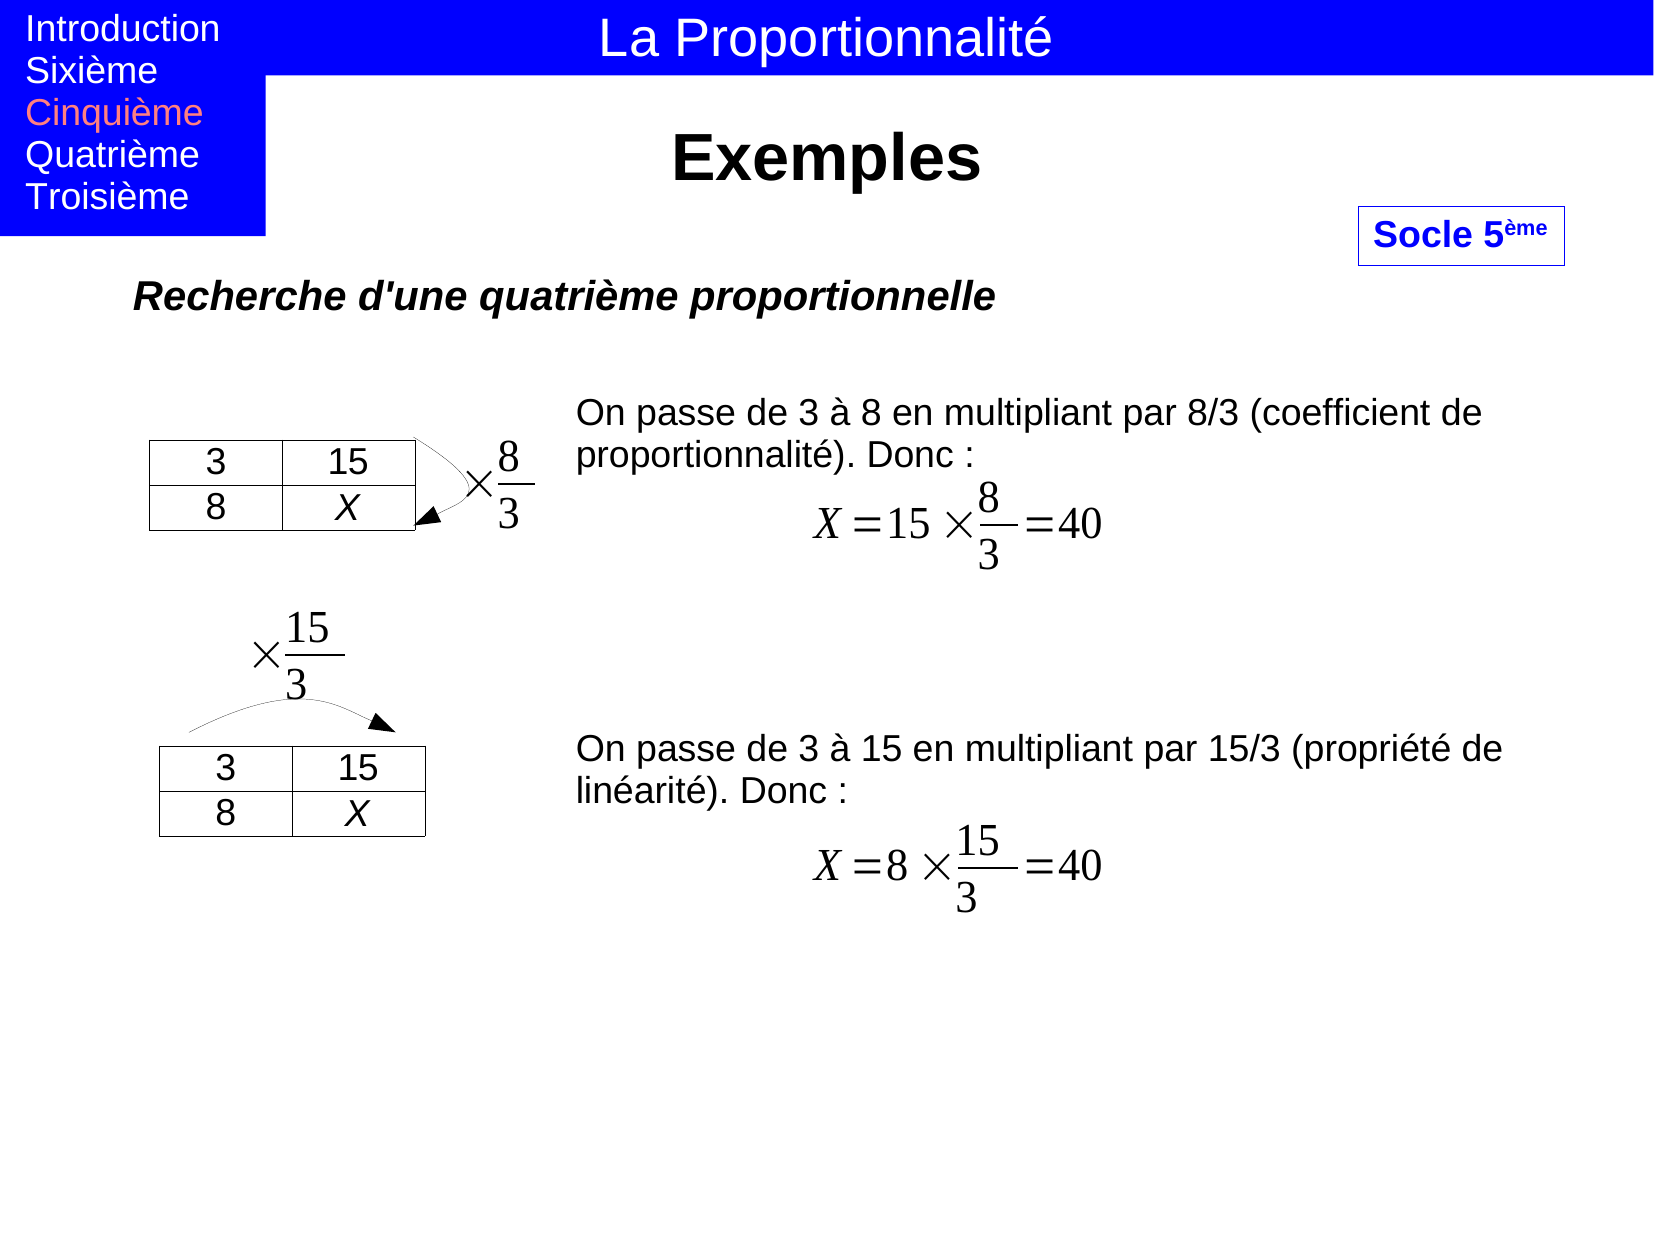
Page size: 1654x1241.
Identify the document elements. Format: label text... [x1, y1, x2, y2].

text_box On passe de 3 à 15 en multipliant par 15/3 (propriété de linéarité). Donc : [561, 720, 1565, 820]
text_box Recherche d'une quatrième proportionnelle [118, 265, 1128, 328]
text_box Exemples [295, 112, 1359, 202]
text_box La Proportionnalité [266, 0, 1654, 76]
chart [218, 602, 359, 711]
chart [797, 472, 1114, 581]
chart [157, 744, 691, 891]
text_box Introduction Sixième Cinquième Quatrième Troisième [0, 0, 266, 237]
text_box On passe de 3 à 8 en multipliant par 8/3 (coefficient de proportionnalité). Donc : [561, 383, 1565, 483]
chart [797, 814, 1114, 924]
chart [147, 431, 682, 585]
text_box Socle 5ème [1358, 206, 1565, 266]
